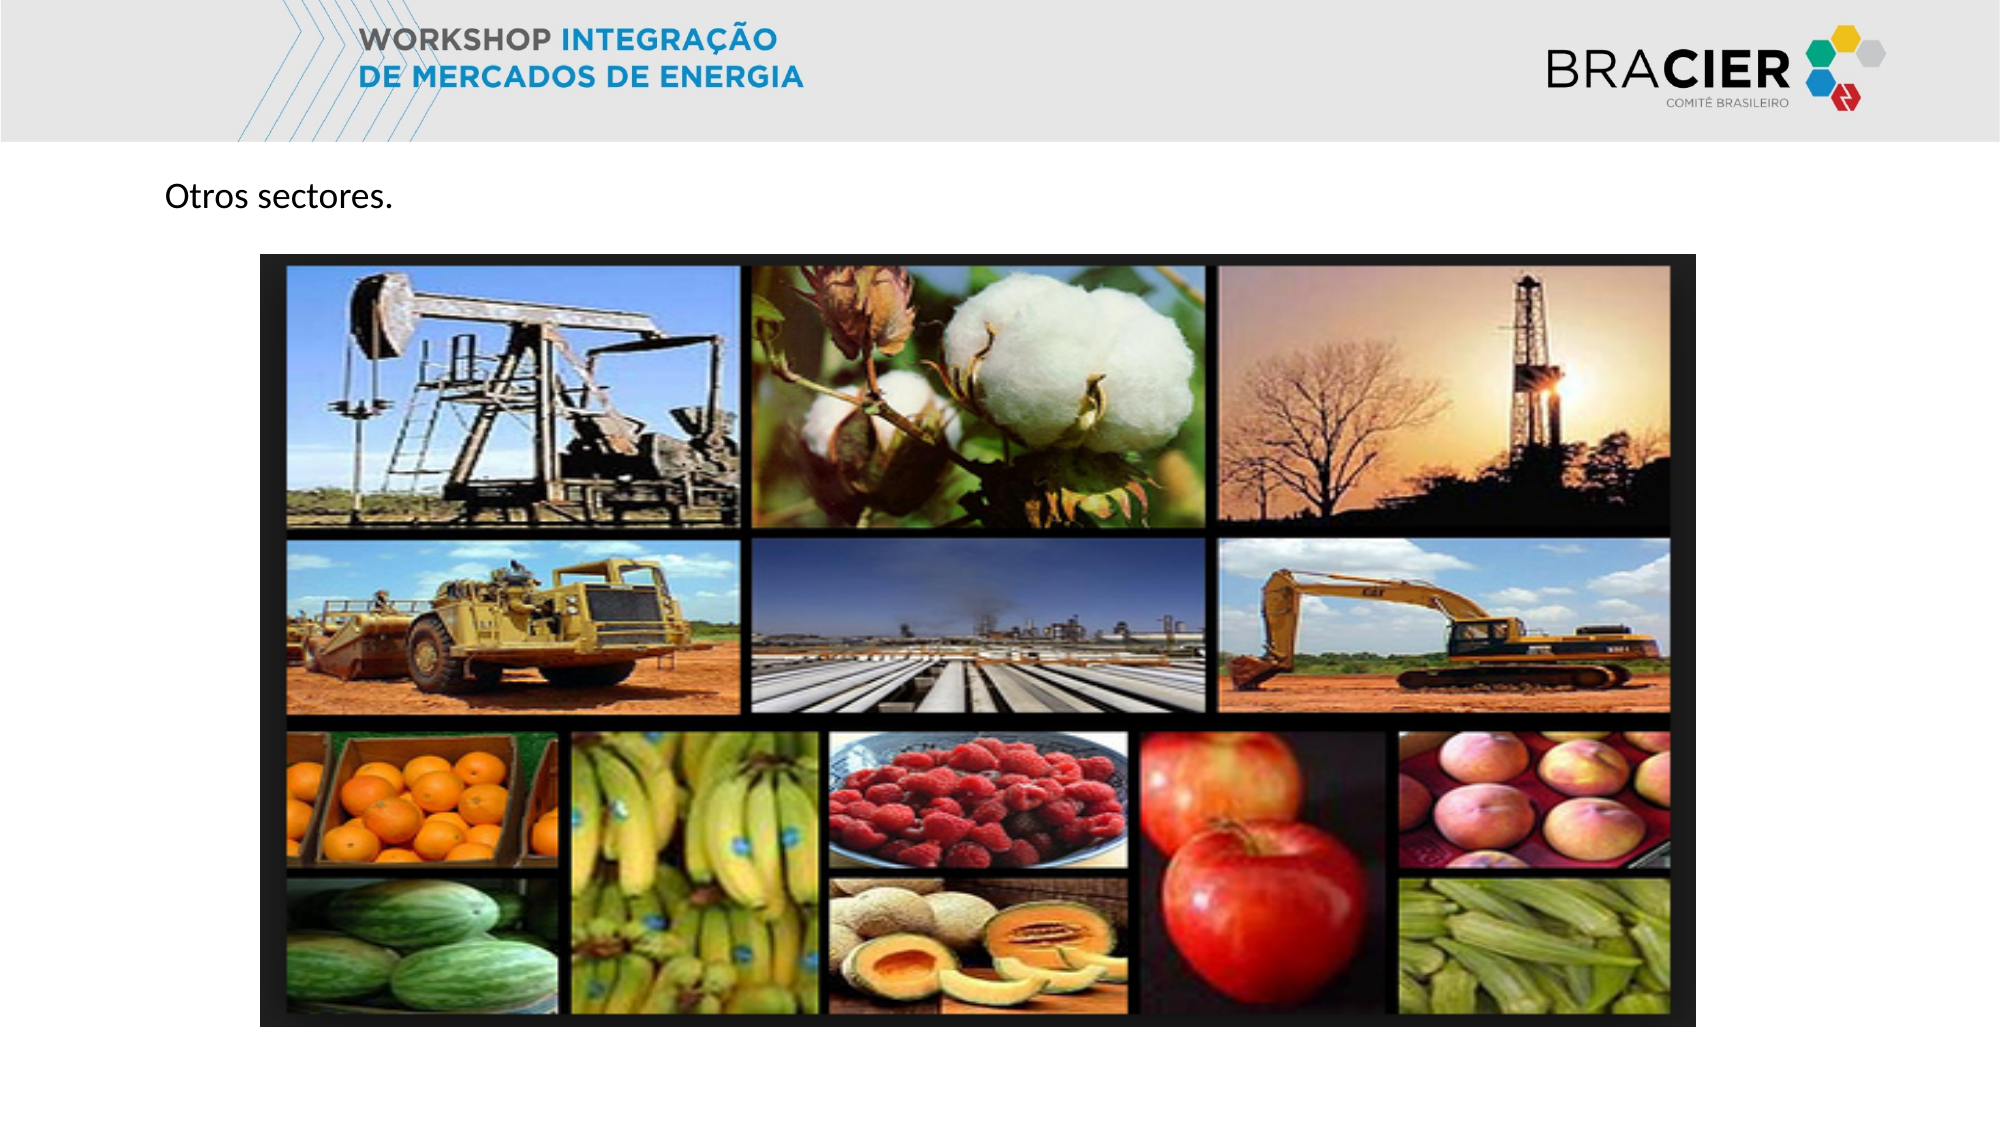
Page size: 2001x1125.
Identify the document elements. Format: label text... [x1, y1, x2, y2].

picture [260, 254, 1696, 1027]
title Otros sectores. [150, 99, 1851, 288]
picture [0, 0, 2000, 142]
